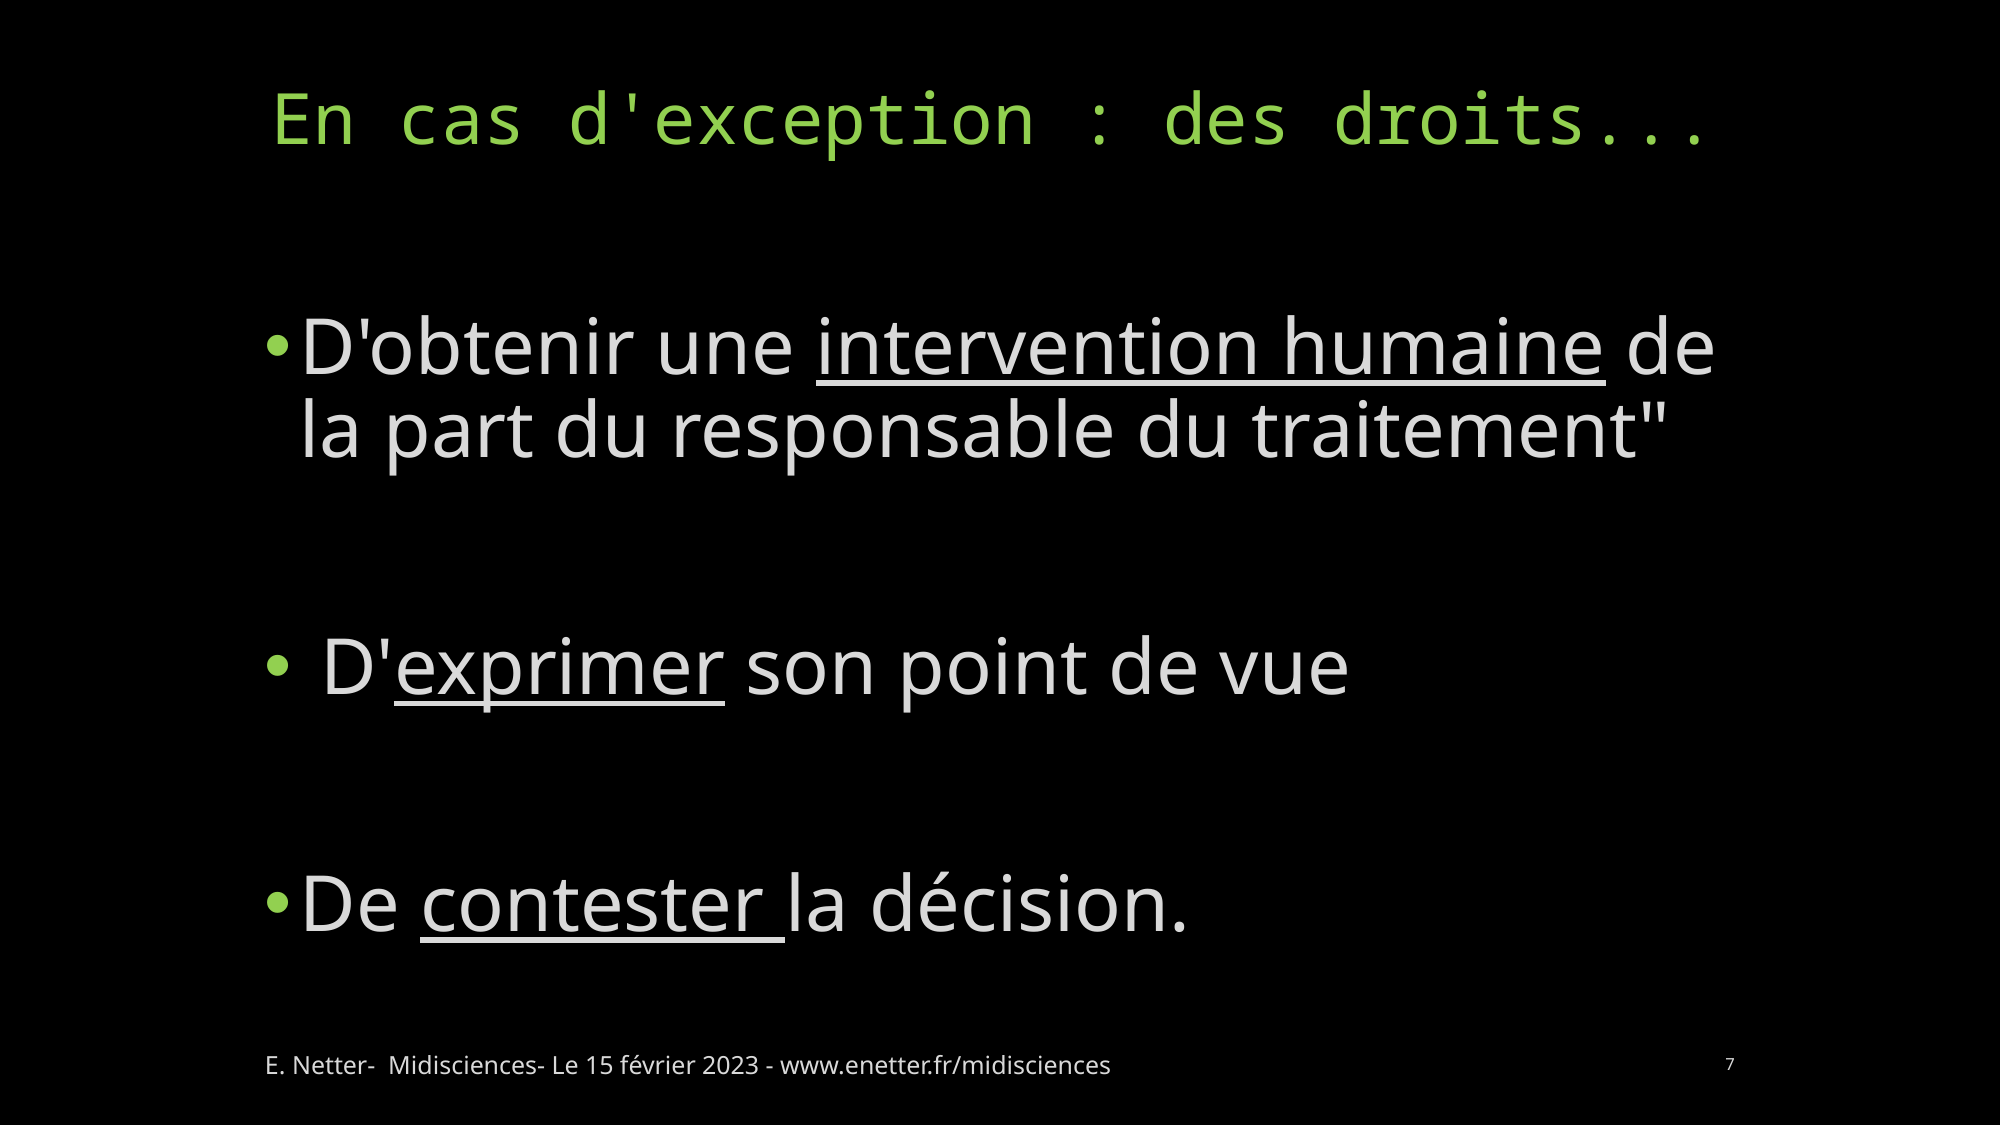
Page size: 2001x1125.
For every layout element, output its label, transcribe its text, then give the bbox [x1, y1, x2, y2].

slide_number <numéro> [1612, 1043, 1750, 1086]
title En cas d'exception : des droits... [256, 75, 1757, 168]
footer E. Netter- Midisciences- Le 15 février 2023 - www.enetter.fr/midisciences [249, 1043, 1379, 1086]
list D'obtenir une intervention humaine de la part du responsable du traitement" D'exprimer son point de vue De contester la décision. [249, 299, 1750, 1000]
